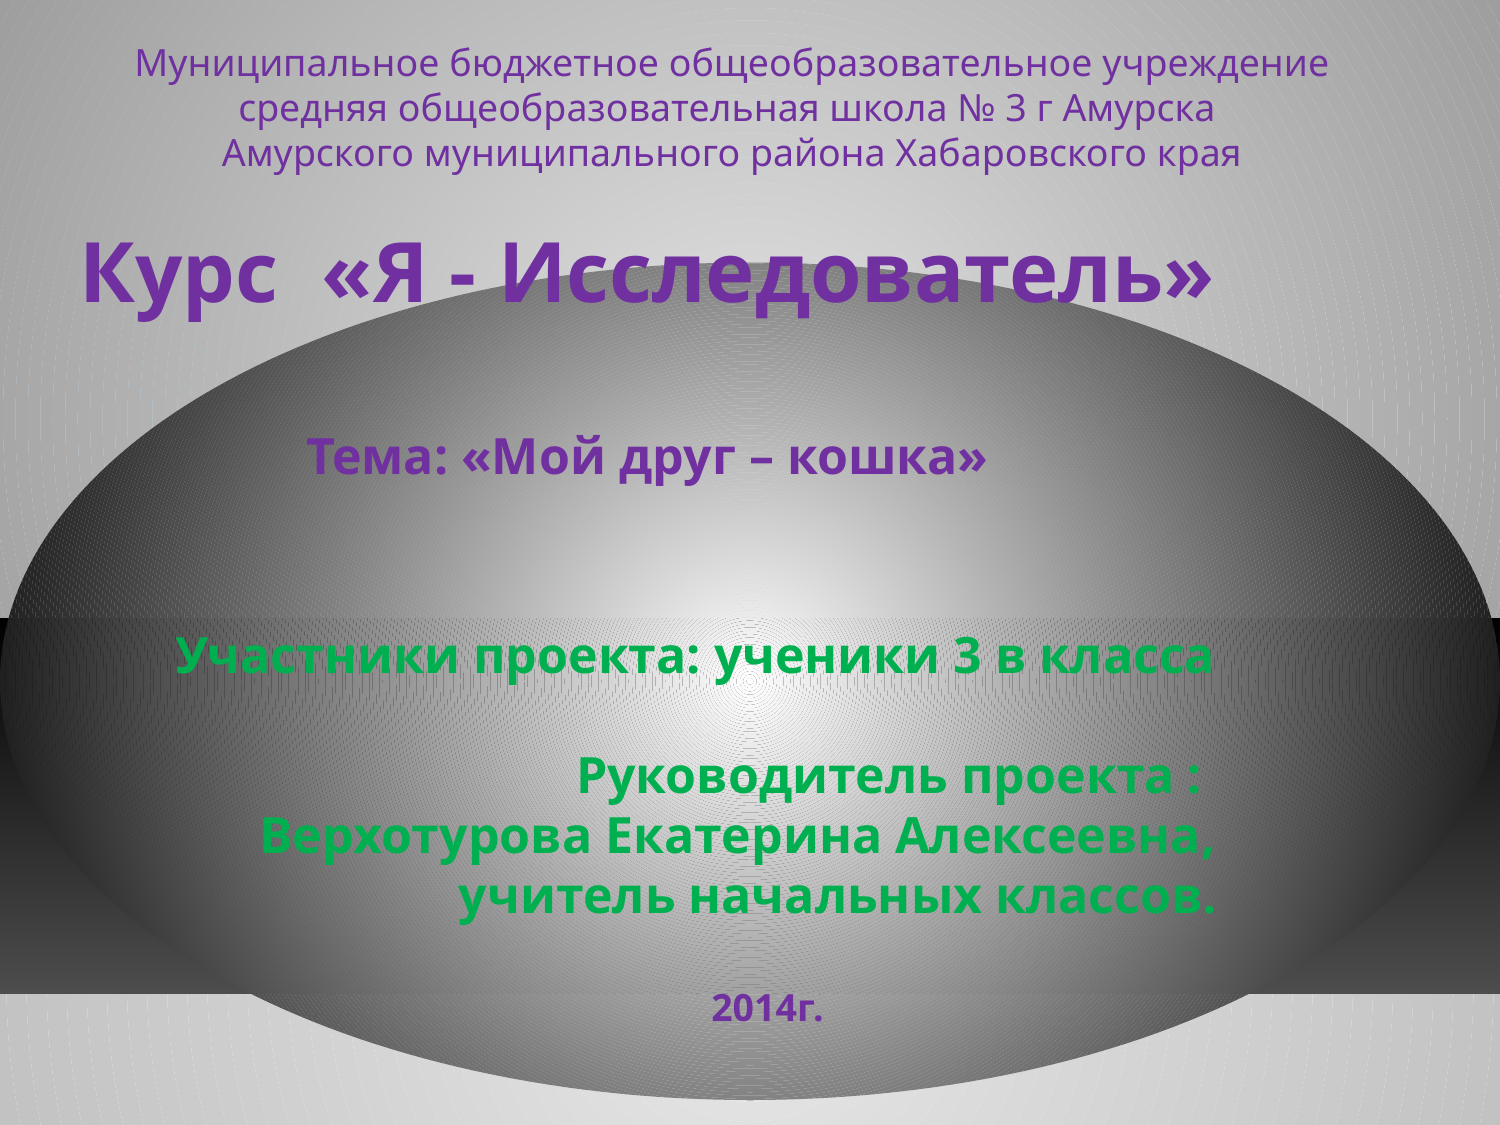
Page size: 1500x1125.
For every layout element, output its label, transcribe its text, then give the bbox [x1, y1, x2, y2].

text_box Муниципальное бюджетное общеобразовательное учреждение средняя общеобразовательная школа № 3 г Амурска Амурского муниципального района Хабаровского края [53, 31, 1412, 183]
text_box Курс «Я - Исследователь» Тема: «Мой друг – кошка» Участники проекта: ученики 3 в класса Руководитель проекта : Верхотурова Екатерина Алексеевна, учитель начальных классов. [65, 212, 1471, 931]
text_box 2014г. [513, 976, 1022, 1037]
